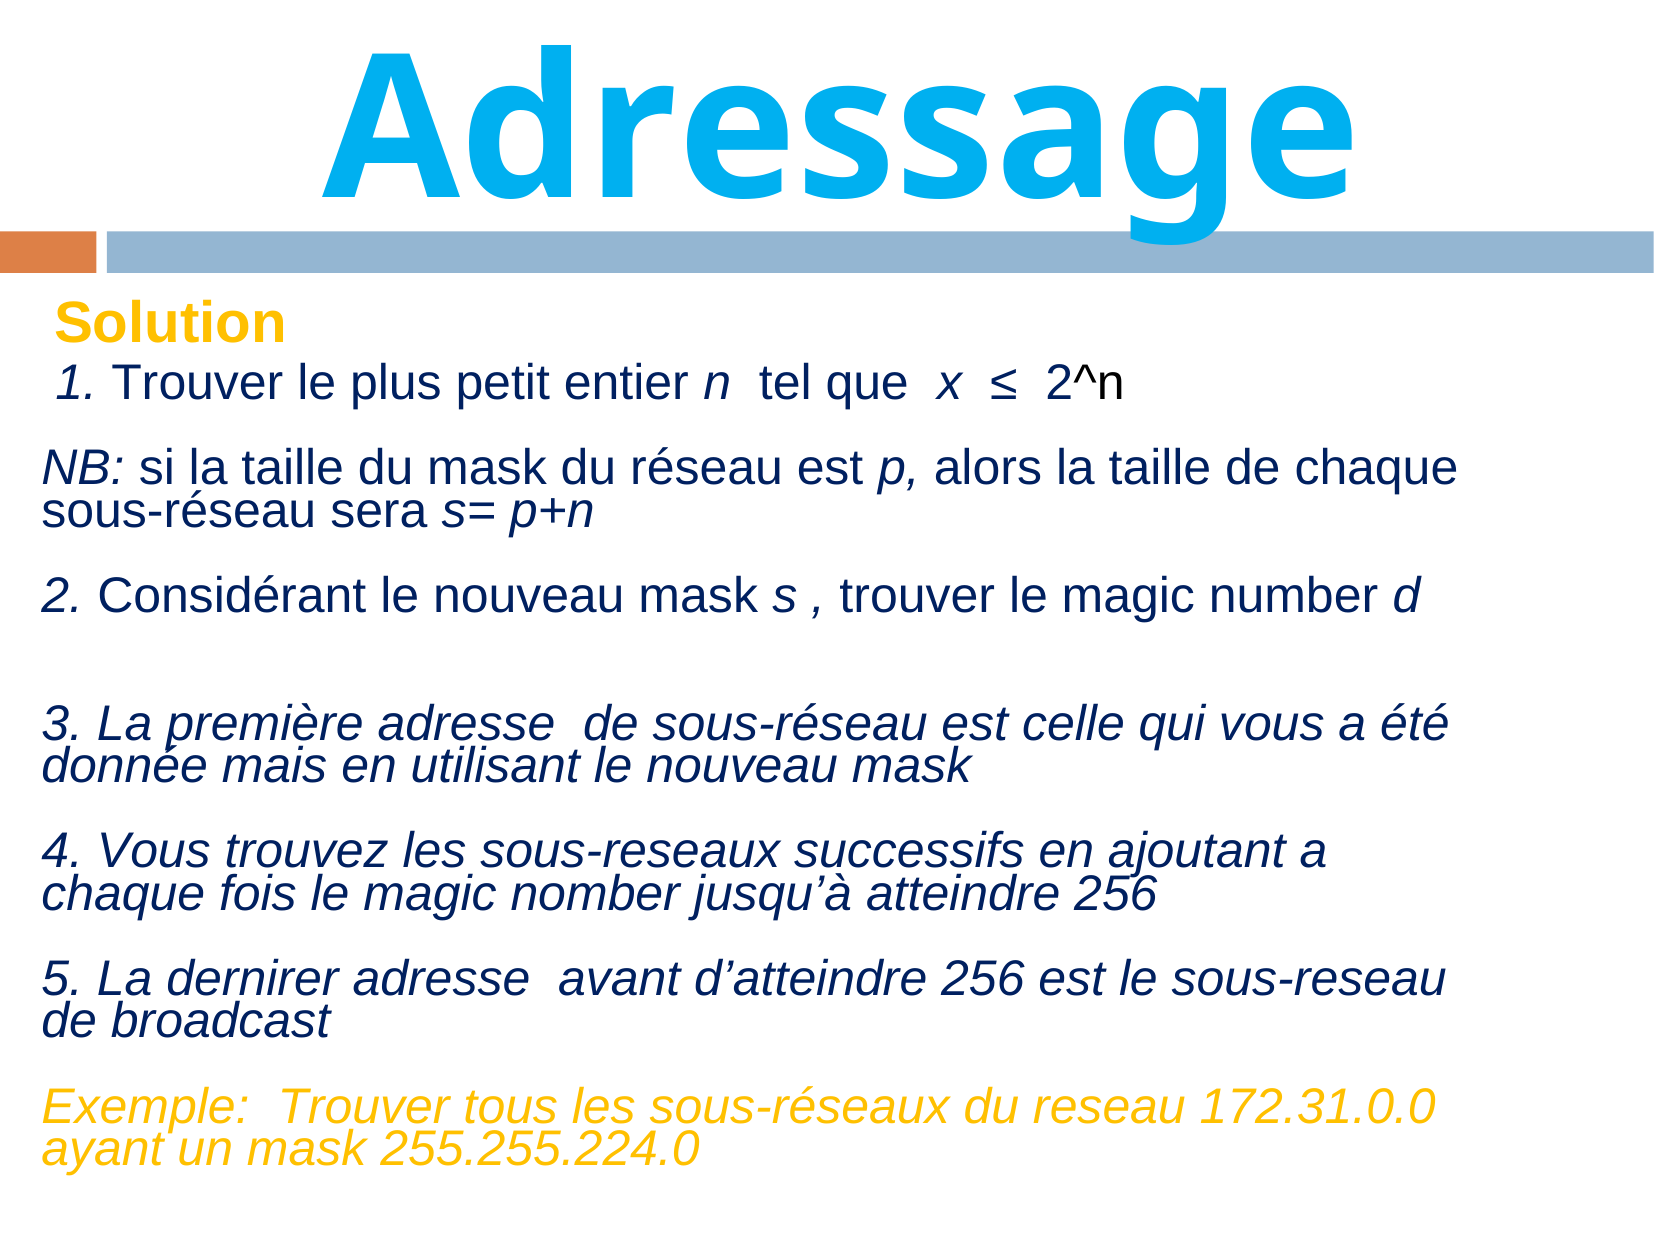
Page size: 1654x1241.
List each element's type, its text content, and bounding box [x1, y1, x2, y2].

text_box Solution [39, 295, 1654, 361]
text_box Adressage [123, 41, 1530, 249]
text_box 1. Trouver le plus petit entier n tel que x ≤ 2^n NB: si la taille du mask du réseau est p, alors la taille de chaque sous-réseau sera s= p+n 2. Considérant le nouveau mask s , trouver le magic number d 3. La première adresse de sous-réseau est celle qui vous a été donnée mais en utilisant le nouveau mask 4. Vous trouvez les sous-reseaux successifs en ajoutant a chaque fois le magic nomber jusqu’à atteindre 256 5. La dernirer adresse avant d’atteindre 256 est le sous-reseau de broadcast Exemple: Trouver tous les sous-réseaux du reseau 172.31.0.0 ayant un mask 255.255.224.0 [26, 357, 1515, 1241]
